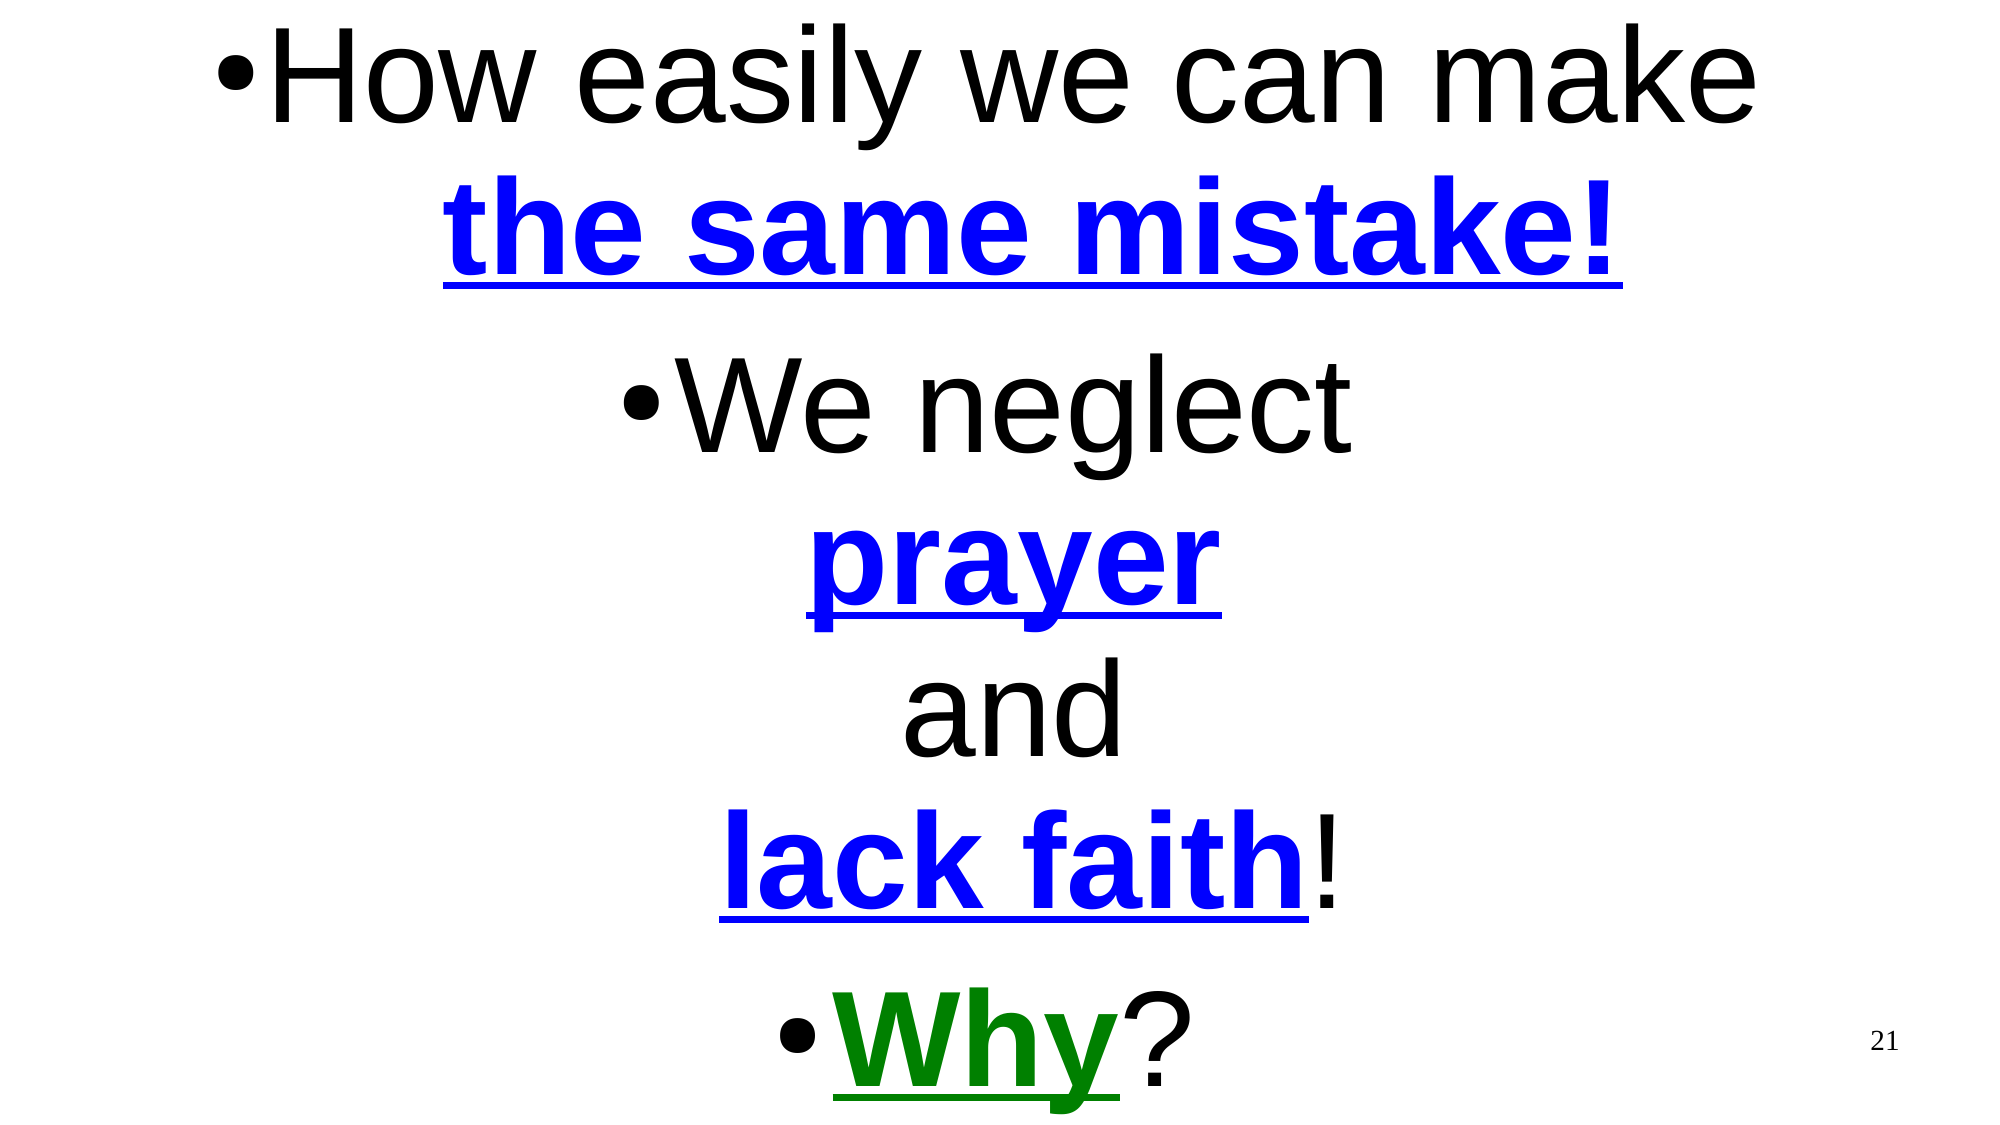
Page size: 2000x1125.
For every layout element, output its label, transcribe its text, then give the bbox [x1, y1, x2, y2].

list How easily we can make the same mistake! We neglect prayer and lack faith! Why? [0, 0, 1996, 1123]
